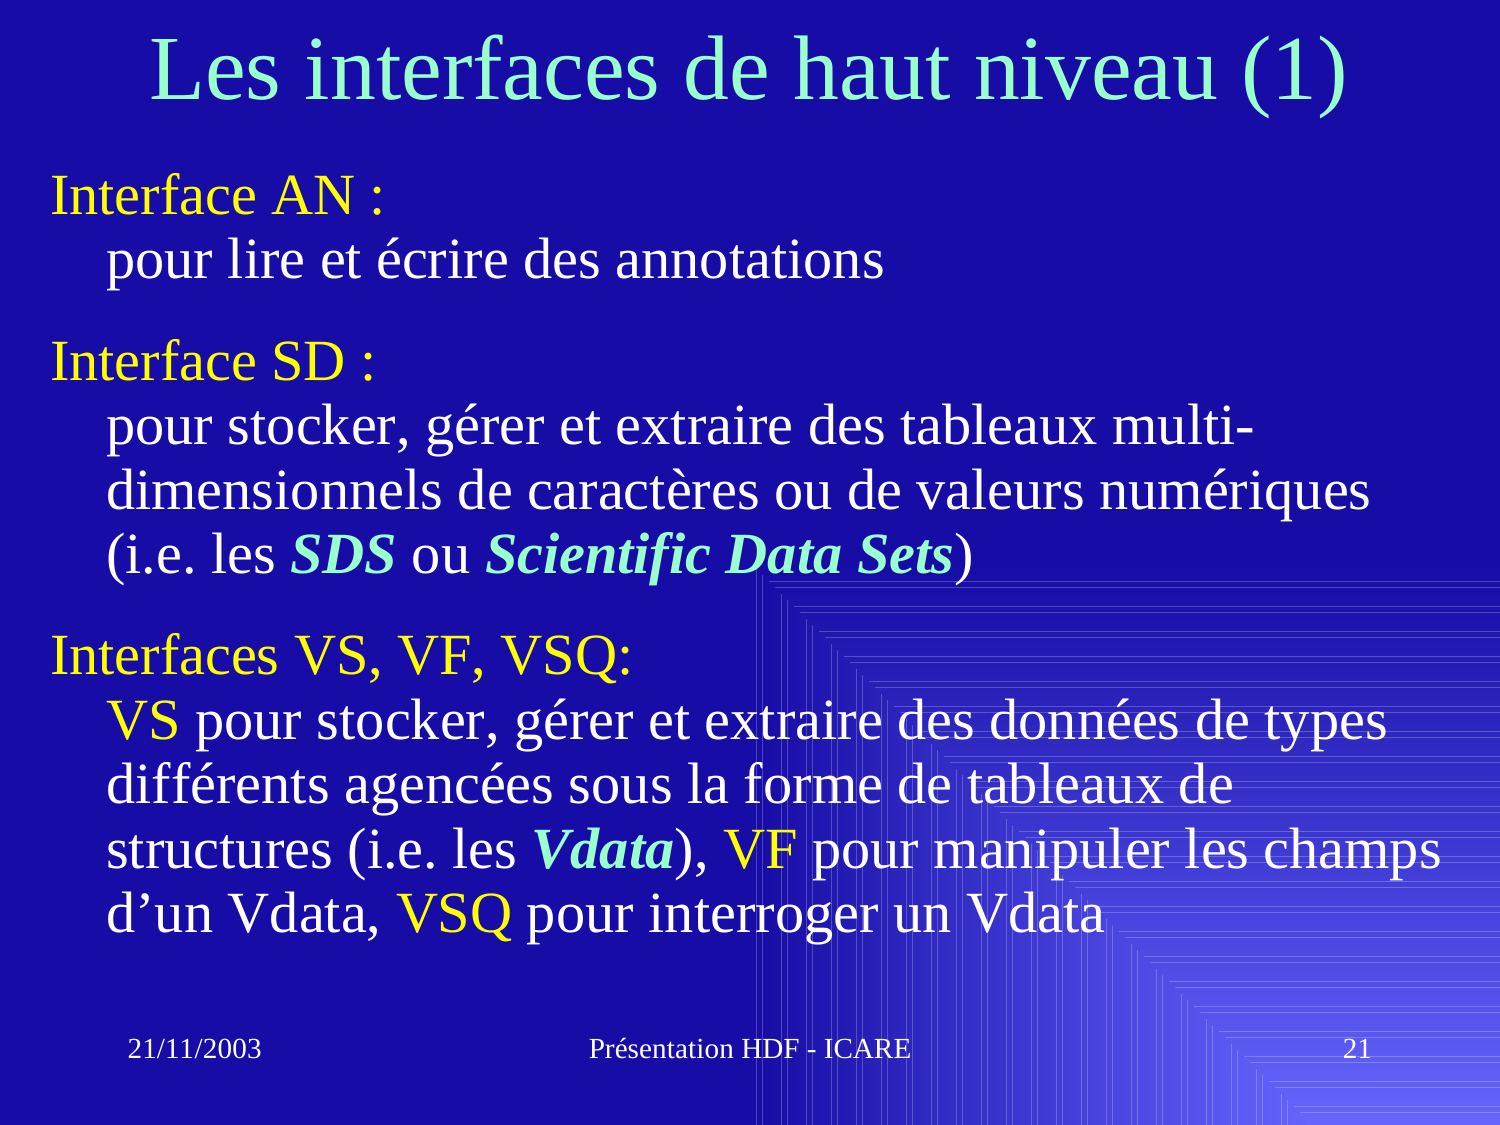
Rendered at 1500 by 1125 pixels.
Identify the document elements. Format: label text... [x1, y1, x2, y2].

title Les interfaces de haut niveau (1) [37, 0, 1463, 138]
list Interface AN : pour lire et écrire des annotations Interface SD : pour stocker, gérer et extraire des tableaux multi- dimensionnels de caractères ou de valeurs numériques (i.e. les SDS ou Scientific Data Sets) Interfaces VS, VF, VSQ: VS pour stocker, gérer et extraire des données de types différents agencées sous la forme de tableaux de structures (i.e. les Vdata), VF pour manipuler les champs d’un Vdata, VSQ pour interroger un Vdata [50, 162, 1450, 1006]
